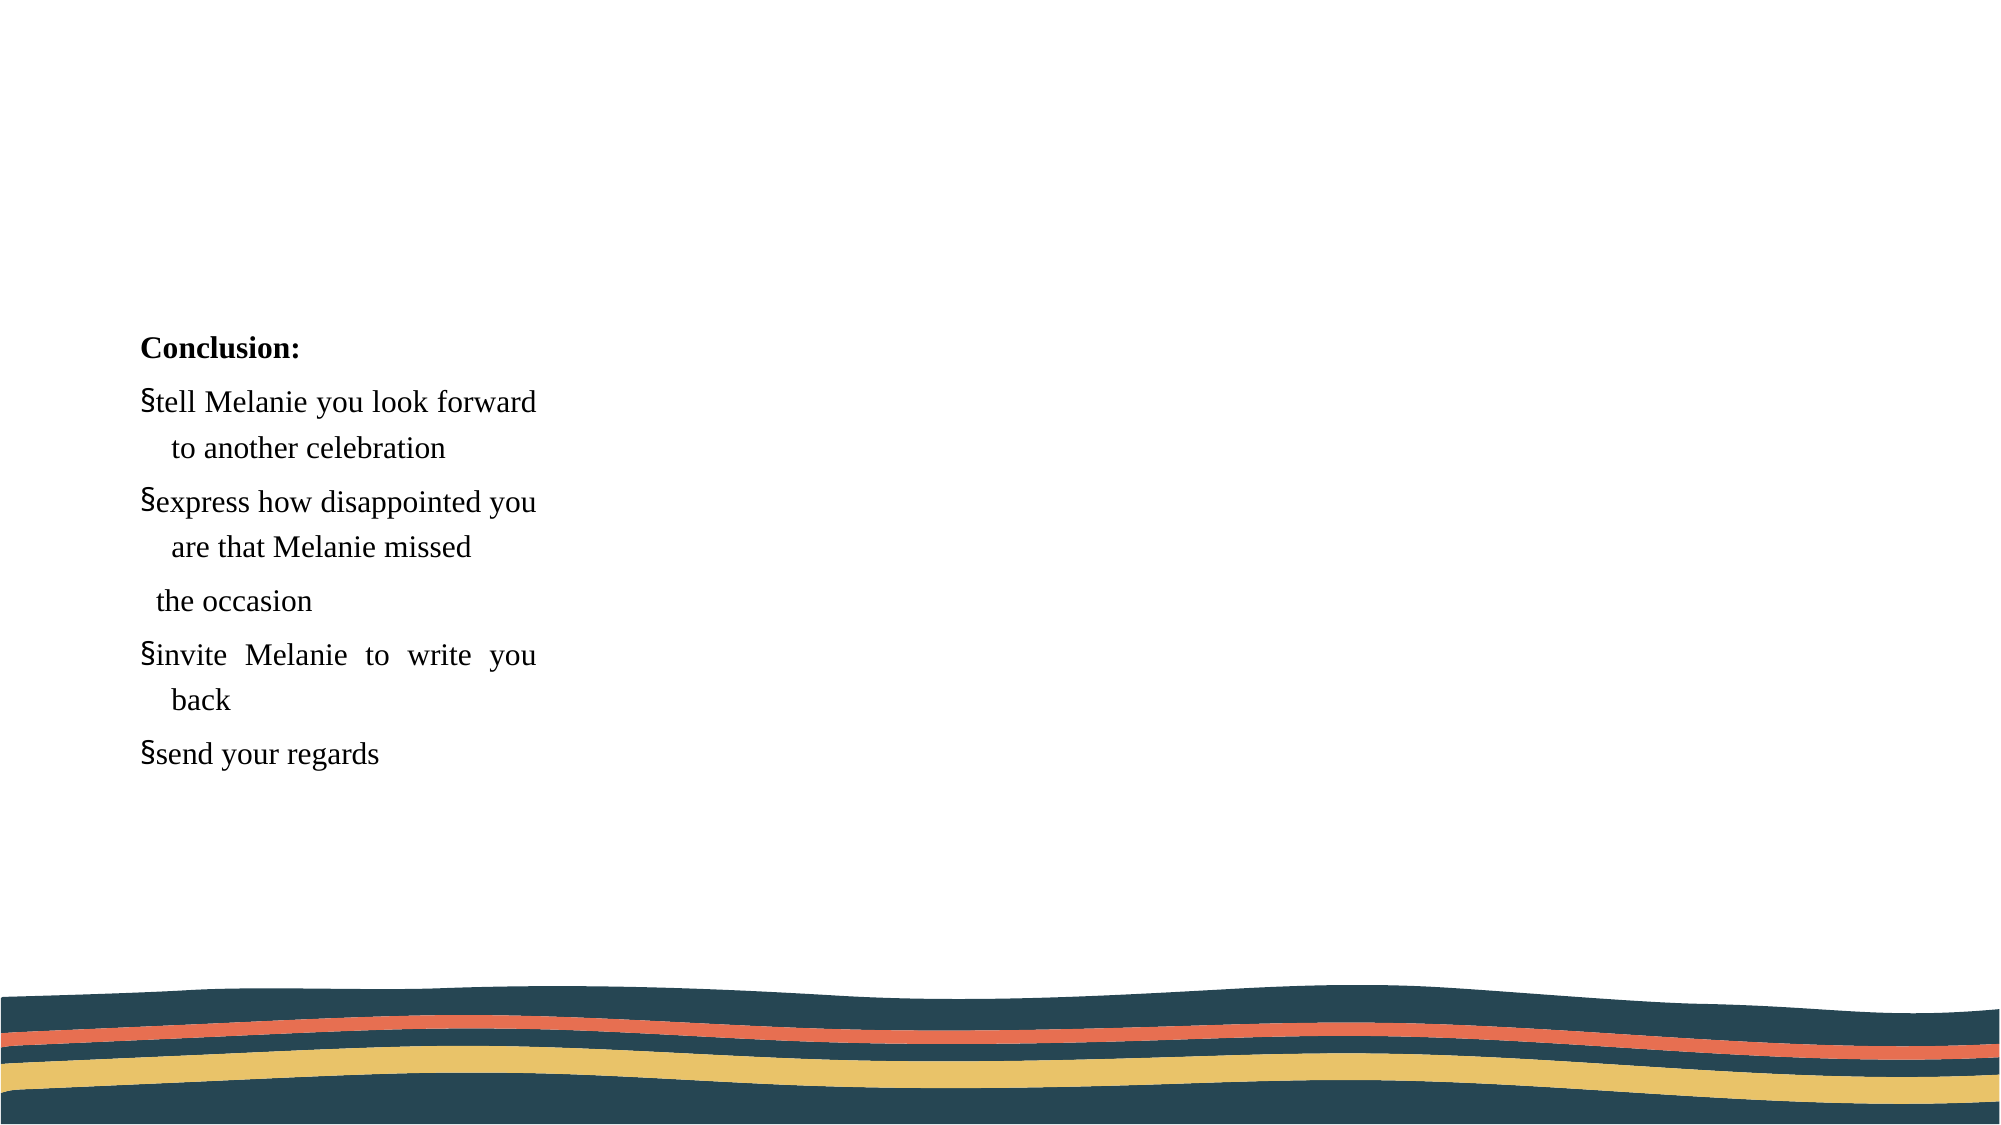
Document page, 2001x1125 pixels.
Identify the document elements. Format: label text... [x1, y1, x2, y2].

list Conclusion: tell Melanie you look forward to another celebration express how disappointed you are that Melanie missed the occasion invite Melanie to write you back send your regards [78, 89, 2000, 902]
